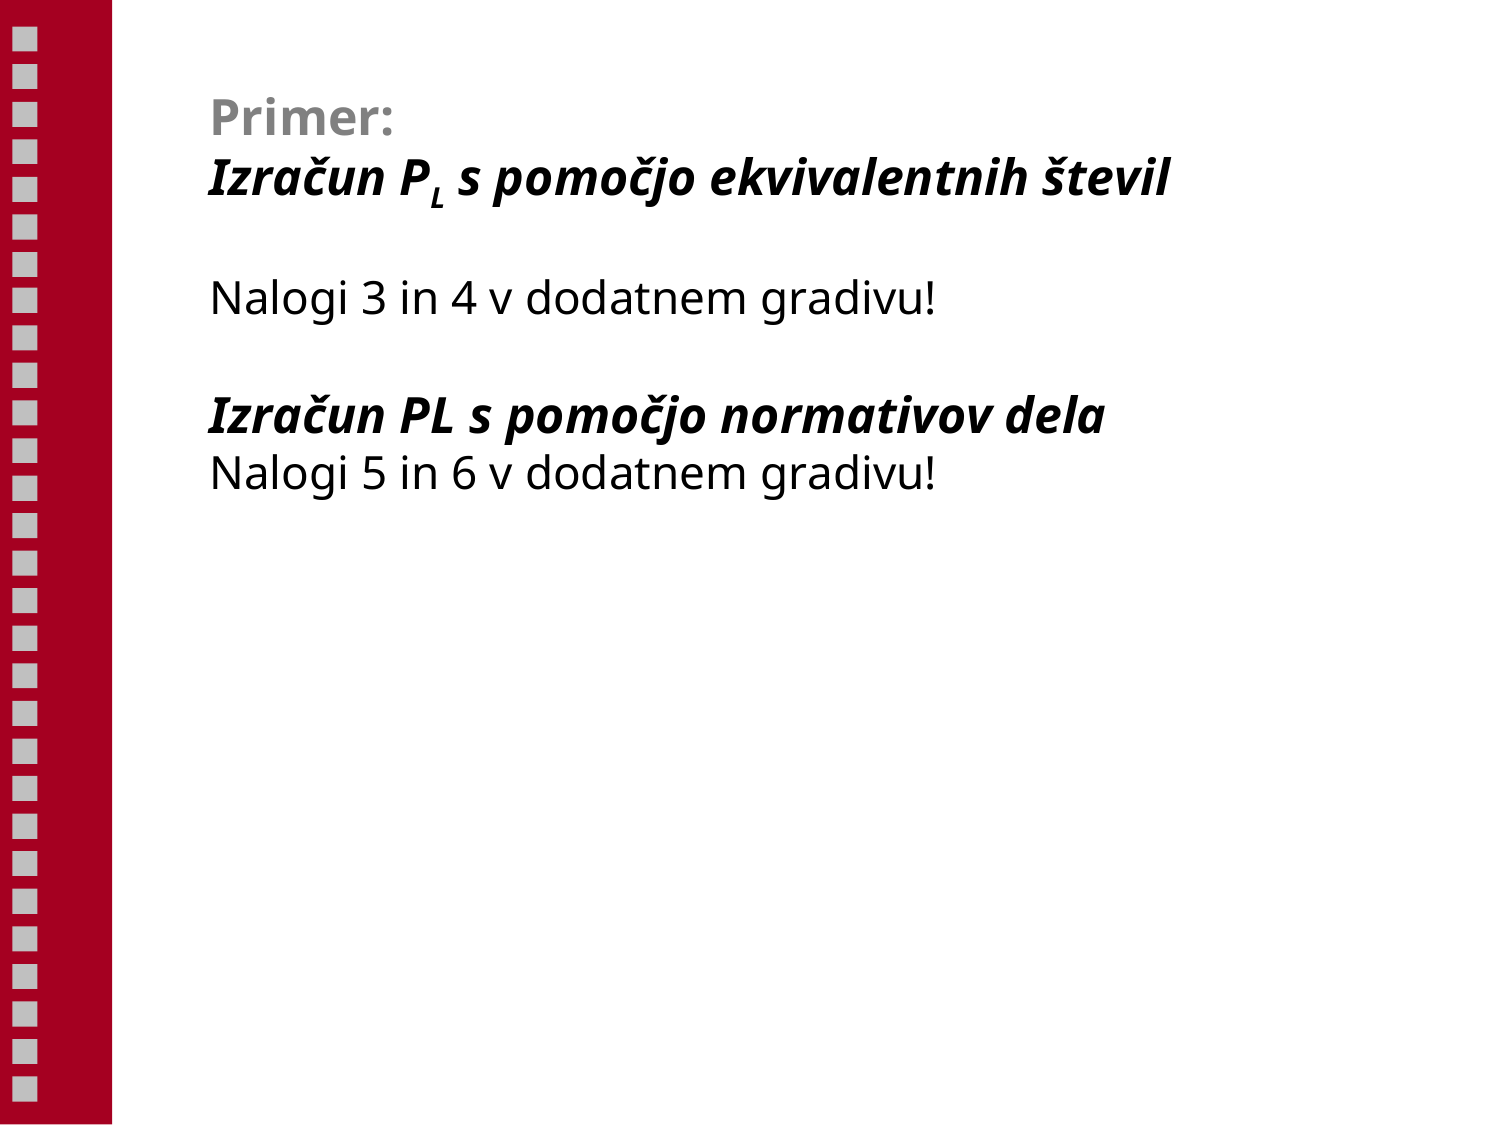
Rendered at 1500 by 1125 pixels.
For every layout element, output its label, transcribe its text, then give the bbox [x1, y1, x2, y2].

text_box Primer: Izračun PL s pomočjo ekvivalentnih števil Nalogi 3 in 4 v dodatnem gradivu! Izračun PL s pomočjo normativov dela Nalogi 5 in 6 v dodatnem gradivu! [194, 78, 1436, 562]
